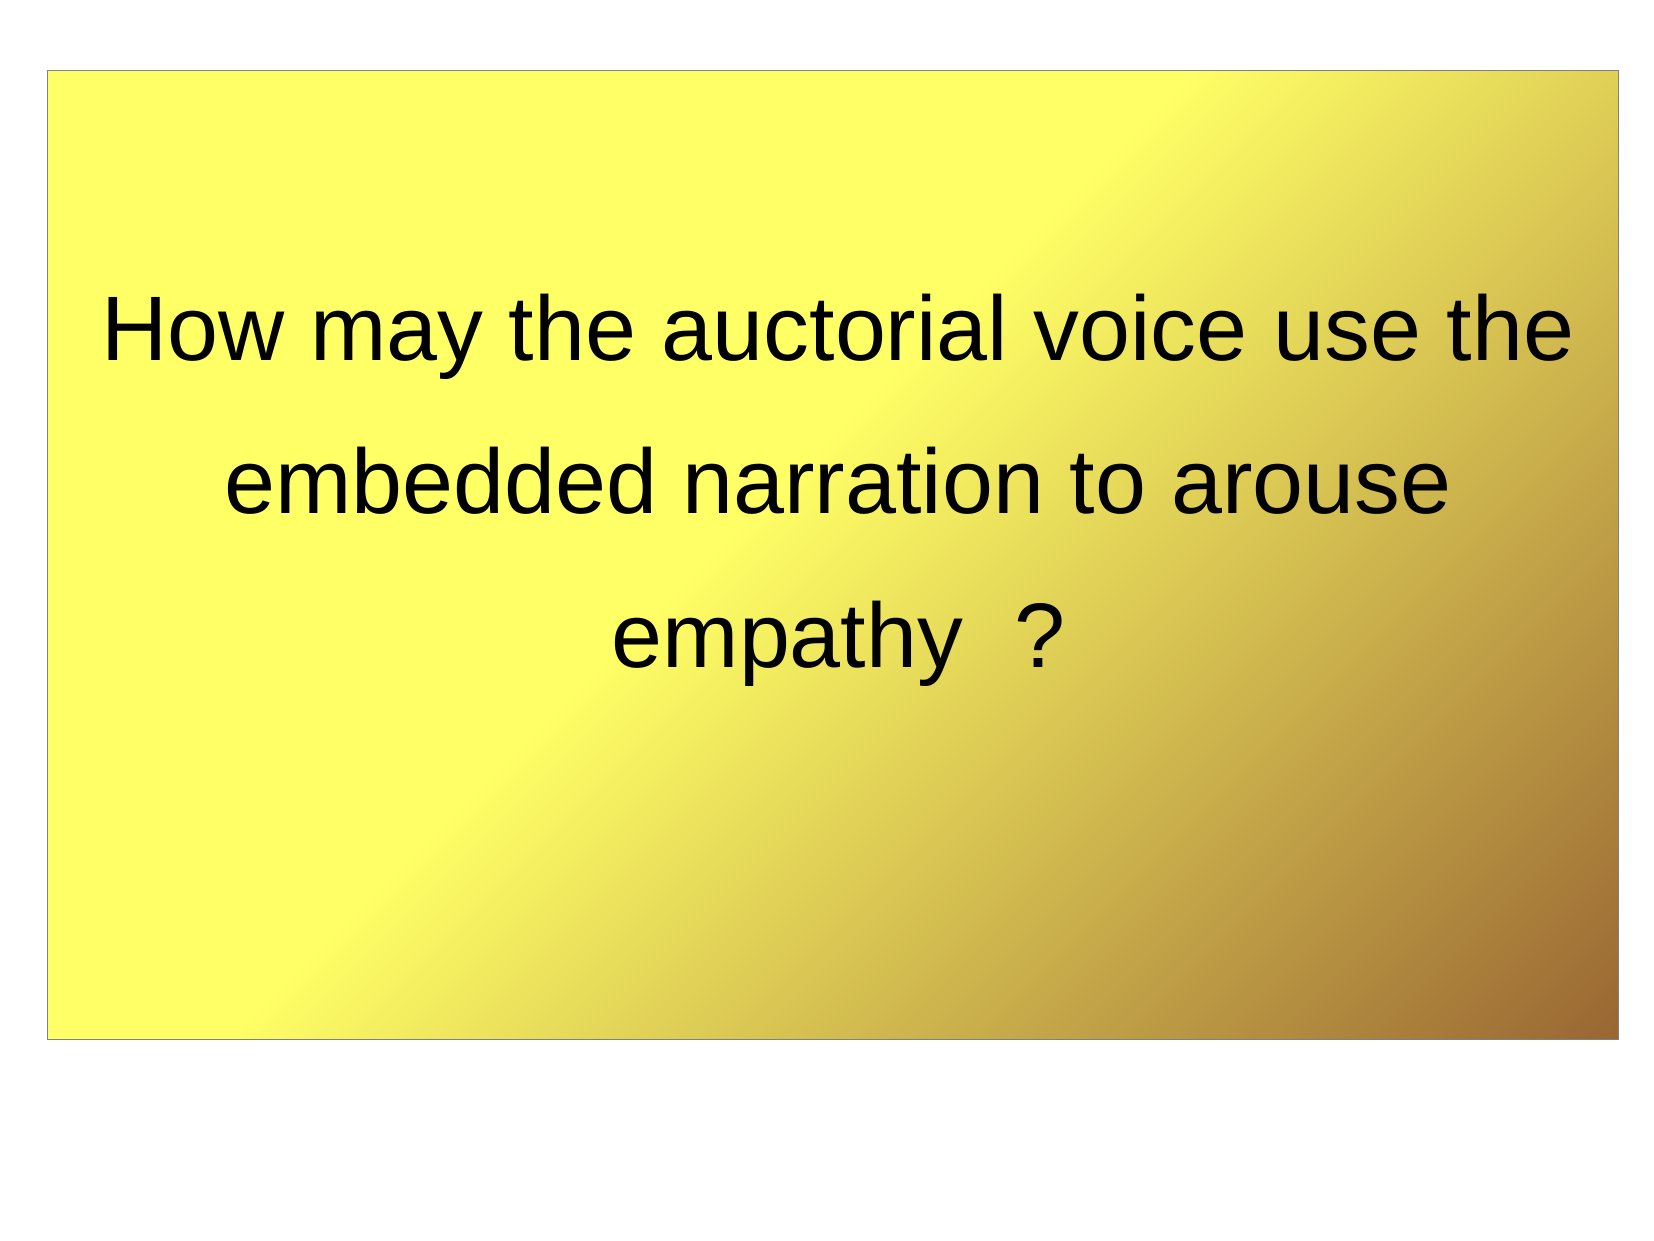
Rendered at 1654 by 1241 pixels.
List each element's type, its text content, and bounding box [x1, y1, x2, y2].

title How may the auctorial voice use the embedded narration to arouse empathy ? [59, 251, 1619, 662]
text_box [47, 70, 1619, 1040]
